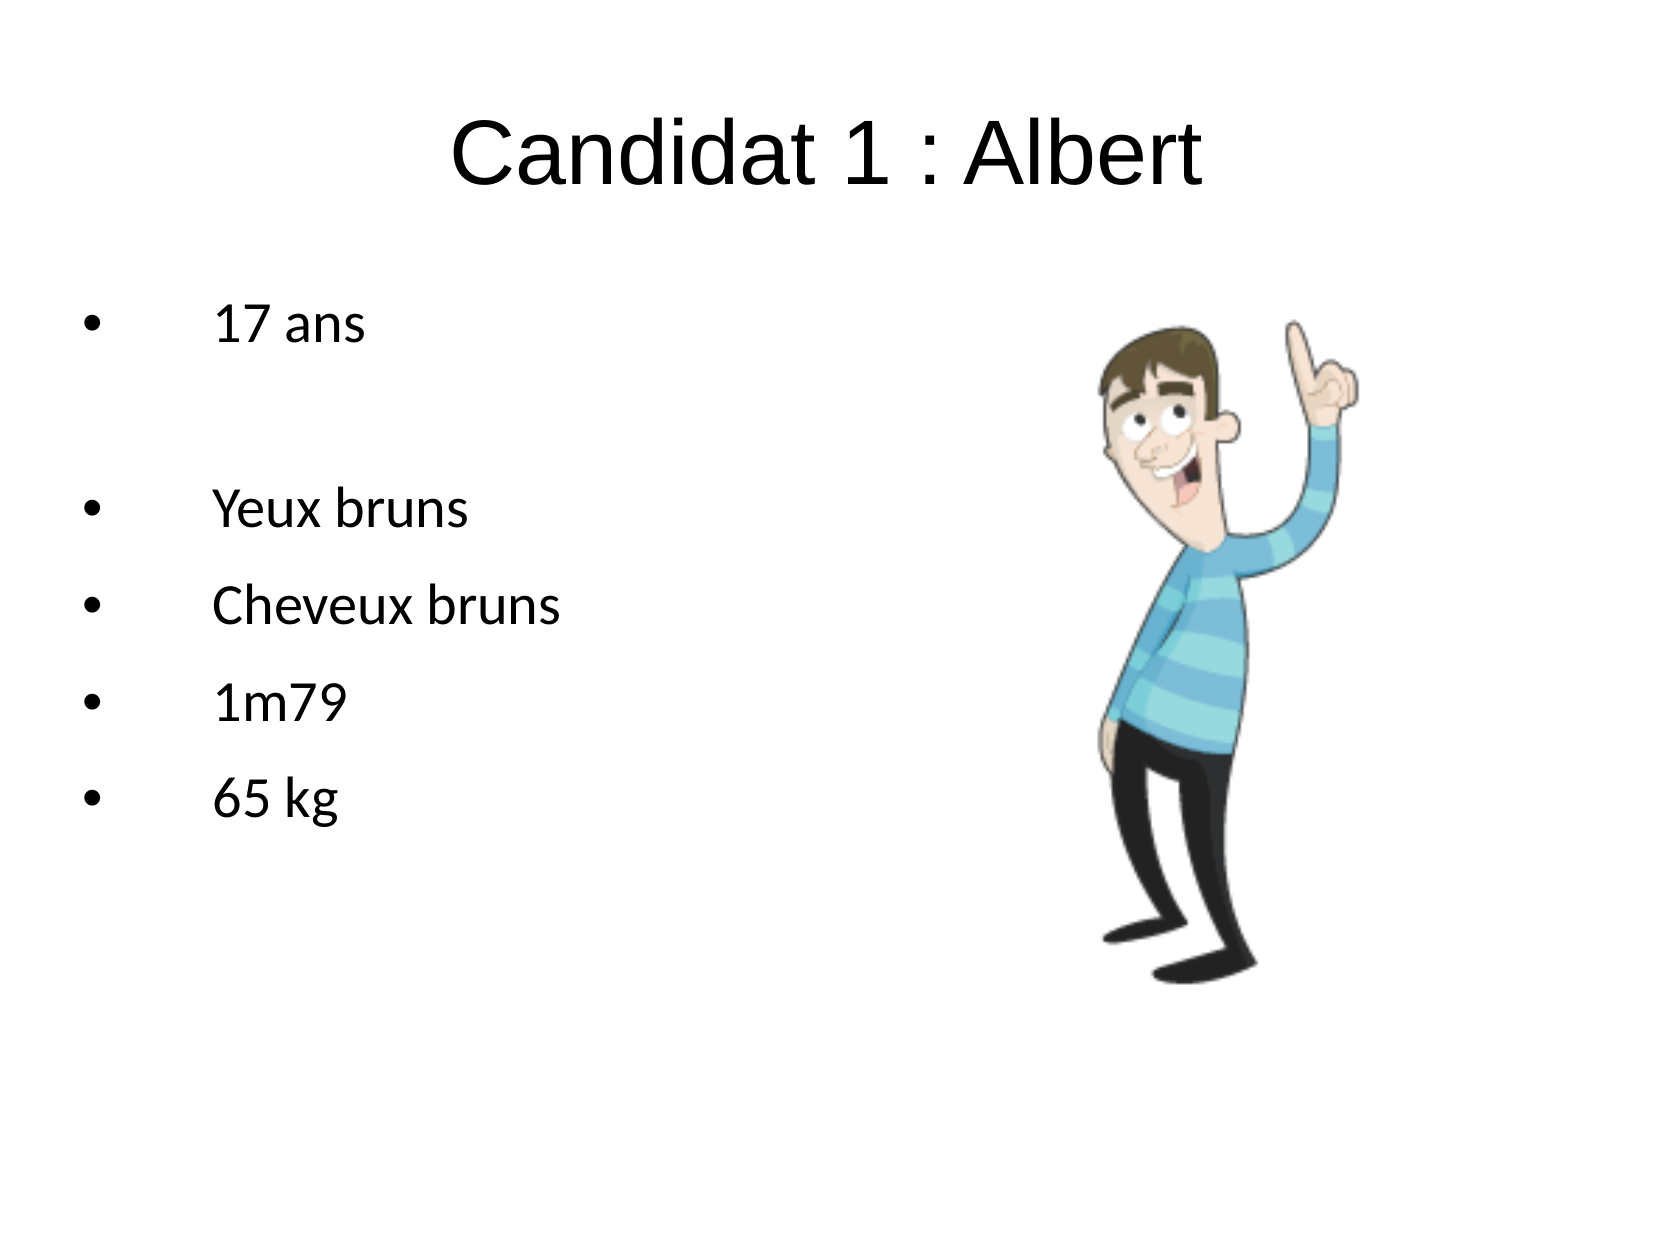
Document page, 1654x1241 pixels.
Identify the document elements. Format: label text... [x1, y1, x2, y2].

picture [981, 290, 1435, 1010]
list • 17 ans • Yeux bruns • Cheveux bruns • 1m79 • 65 kg [82, 290, 809, 1010]
title Candidat 1 : Albert [82, 49, 1571, 257]
